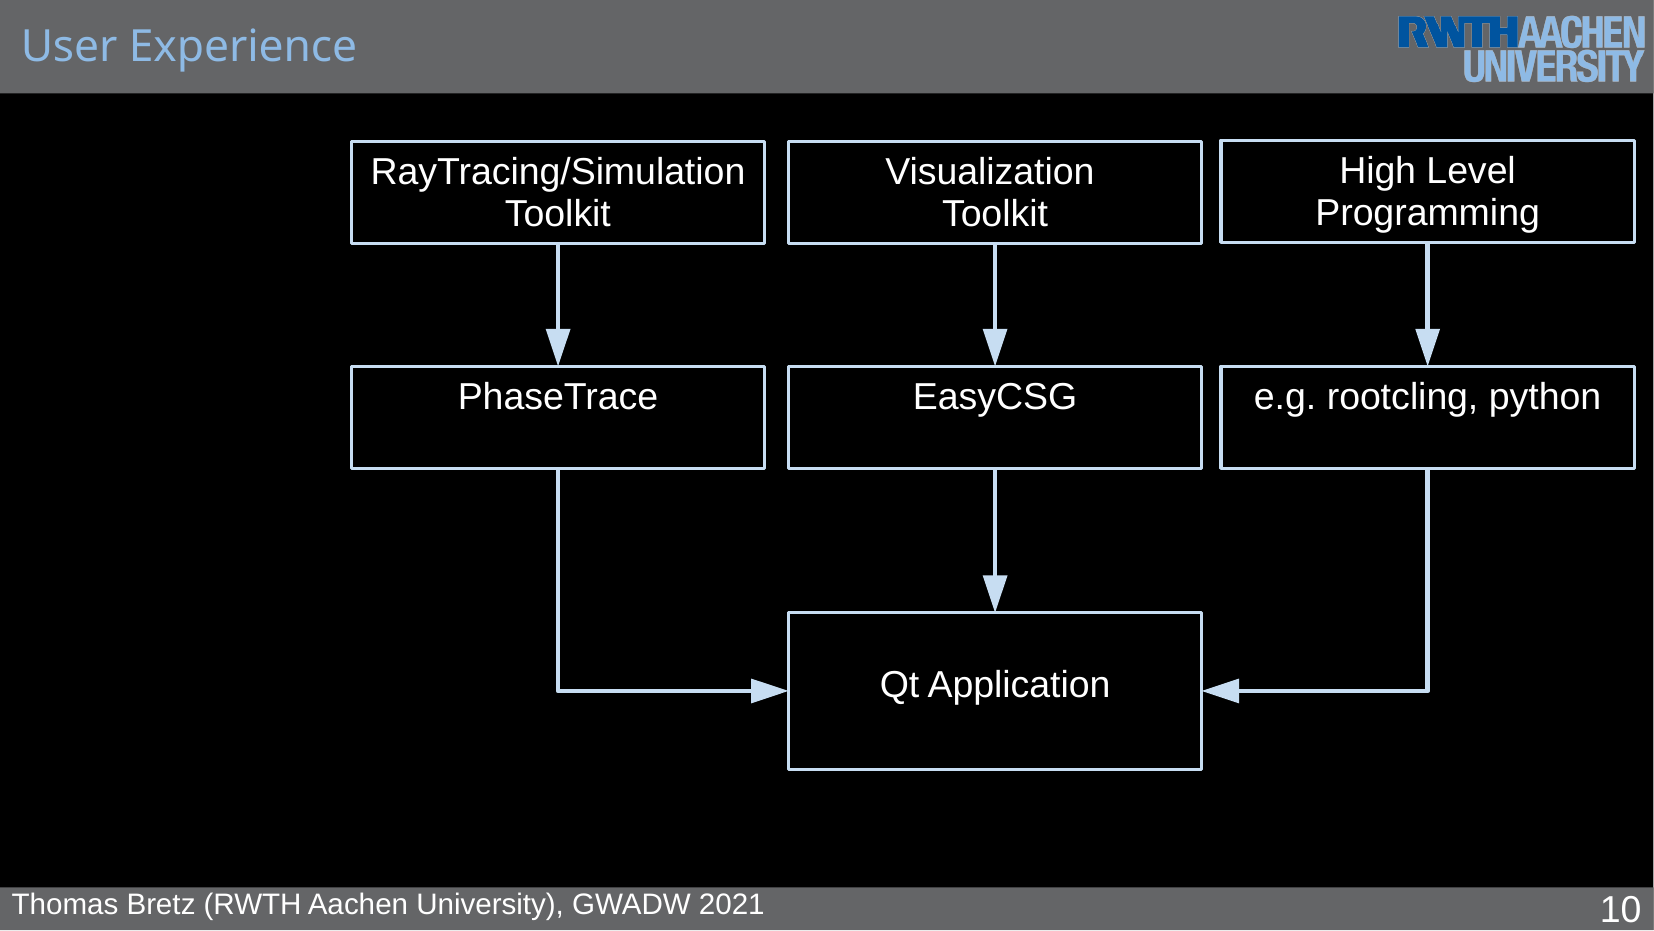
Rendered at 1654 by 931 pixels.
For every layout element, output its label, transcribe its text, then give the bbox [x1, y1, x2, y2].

text_box Qt Application [788, 612, 1202, 770]
text_box EasyCSG [788, 366, 1202, 469]
picture [1363, 0, 1654, 113]
title User Experience [20, 7, 1510, 82]
text_box e.g. rootcling, python [1220, 366, 1635, 469]
text_box RayTracing/Simulation Toolkit [351, 141, 765, 244]
text_box High Level Programming [1220, 140, 1635, 243]
text_box Visualization Toolkit [788, 141, 1202, 244]
text_box PhaseTrace [351, 366, 765, 469]
